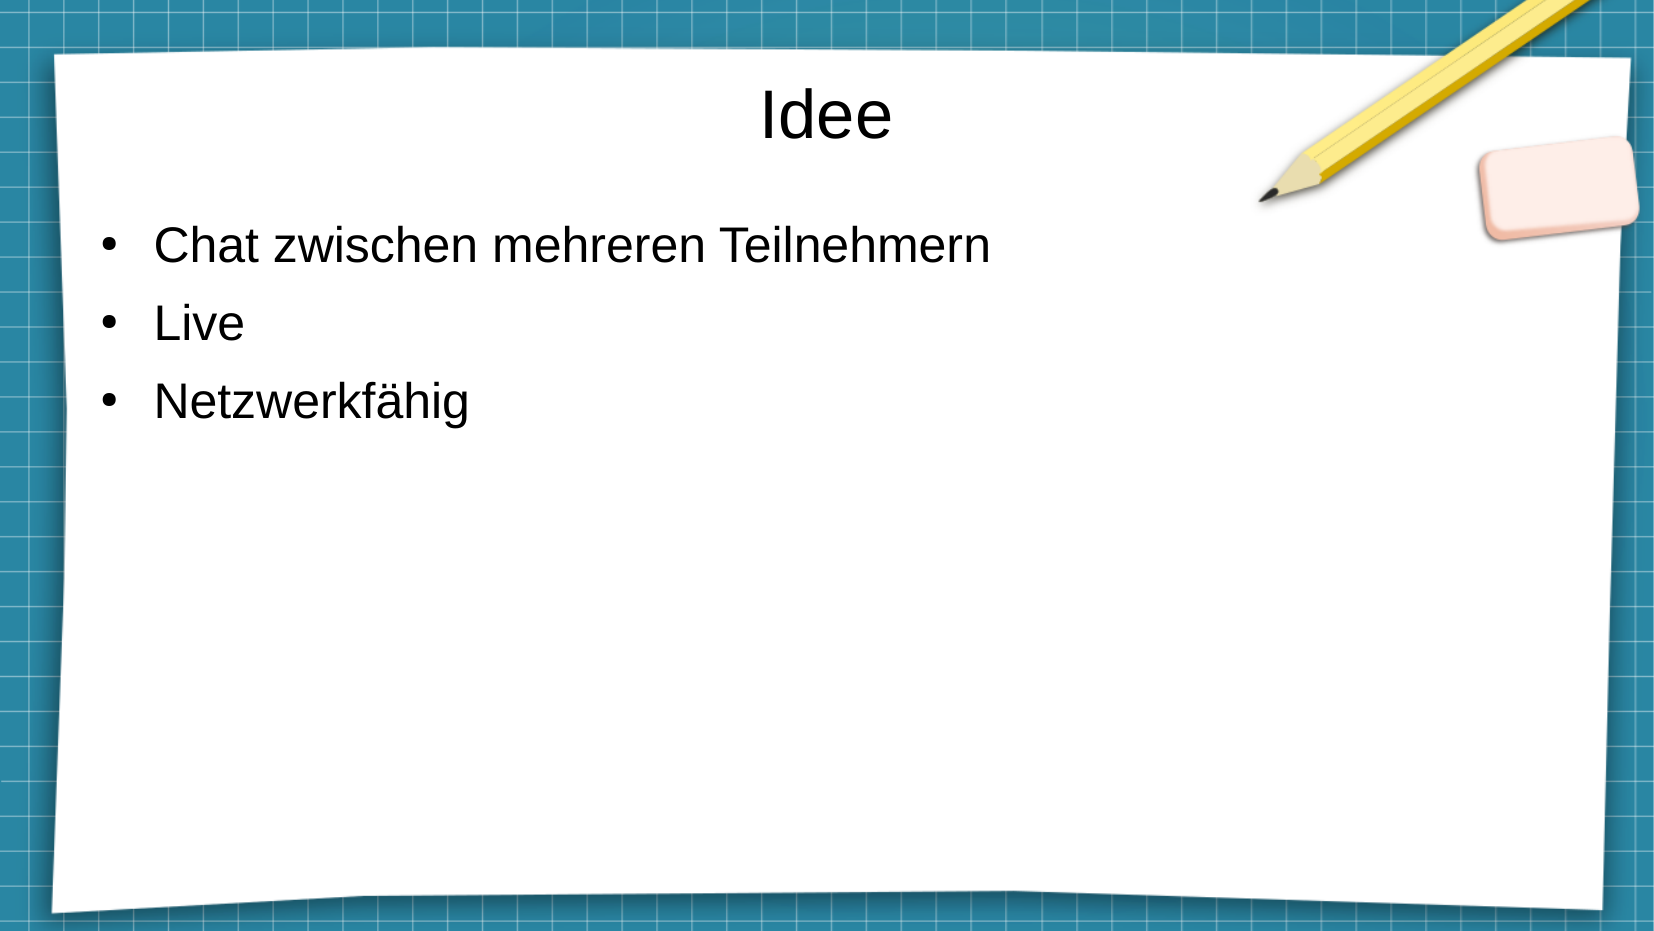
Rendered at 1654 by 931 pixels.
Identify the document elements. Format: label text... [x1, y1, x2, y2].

picture [0, 0, 1654, 931]
list Chat zwischen mehreren Teilnehmern Live Netzwerkfähig [82, 217, 1571, 758]
title Idee [82, 37, 1571, 193]
